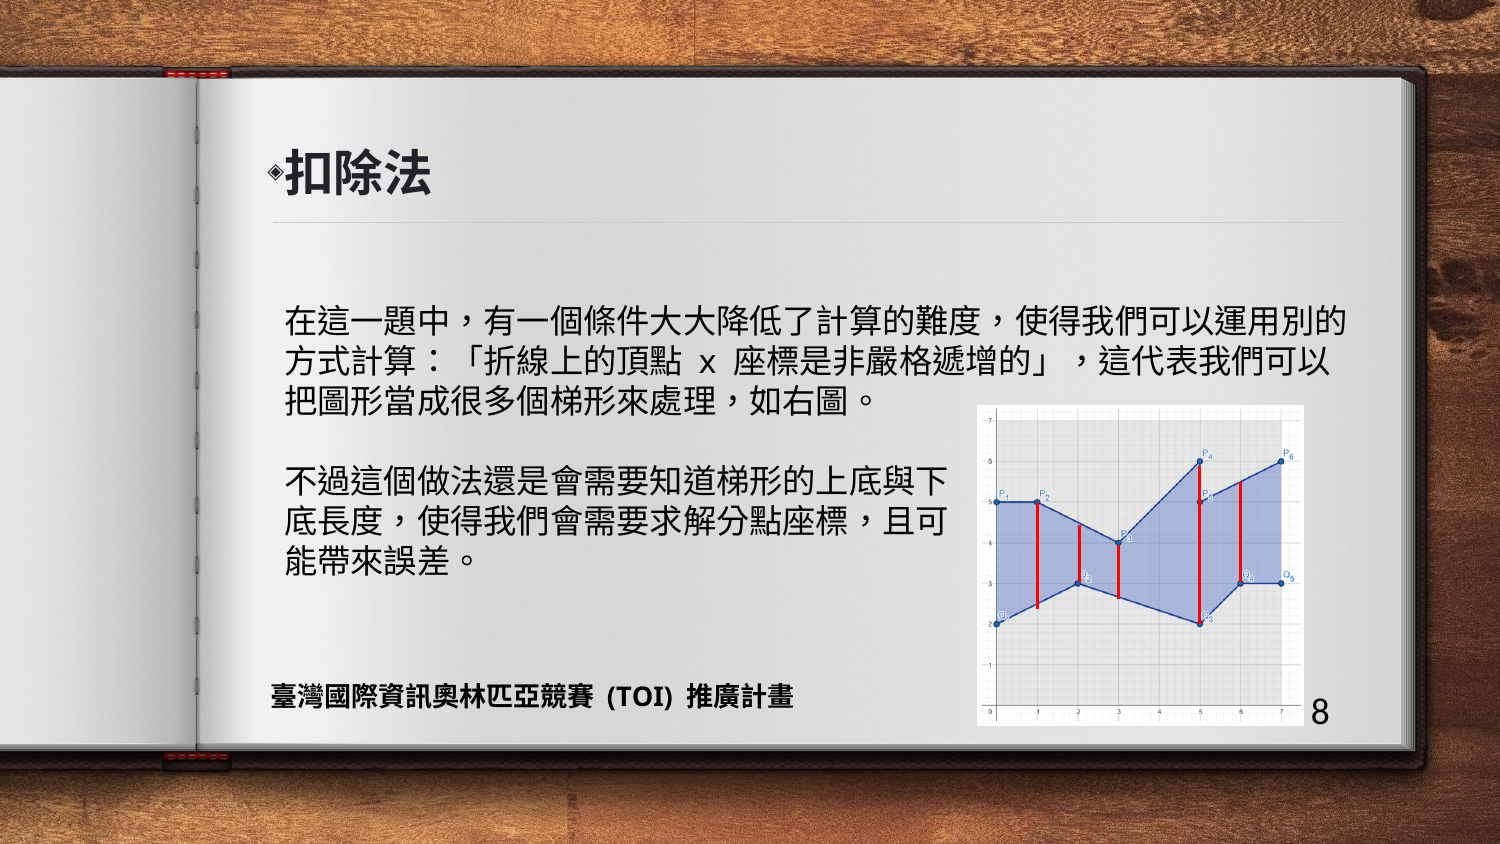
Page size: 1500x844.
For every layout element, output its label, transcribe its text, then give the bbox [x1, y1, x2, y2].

text_box [1295, 672, 1386, 737]
text_box 在這一題中，有一個條件大大降低了計算的難度，使得我們可以運用別的方式計算：「折線上的頂點 x 座標是非嚴格遞增的」，這代表我們可以把圖形當成很多個梯形來處理，如右圖。 不過這個做法還是會需要知道梯形的上底與下 底長度，使得我們會需要求解分點座標，且可 能帶來誤差。 [269, 293, 1367, 592]
list 扣除法 [252, 126, 1194, 216]
picture [977, 405, 1304, 726]
